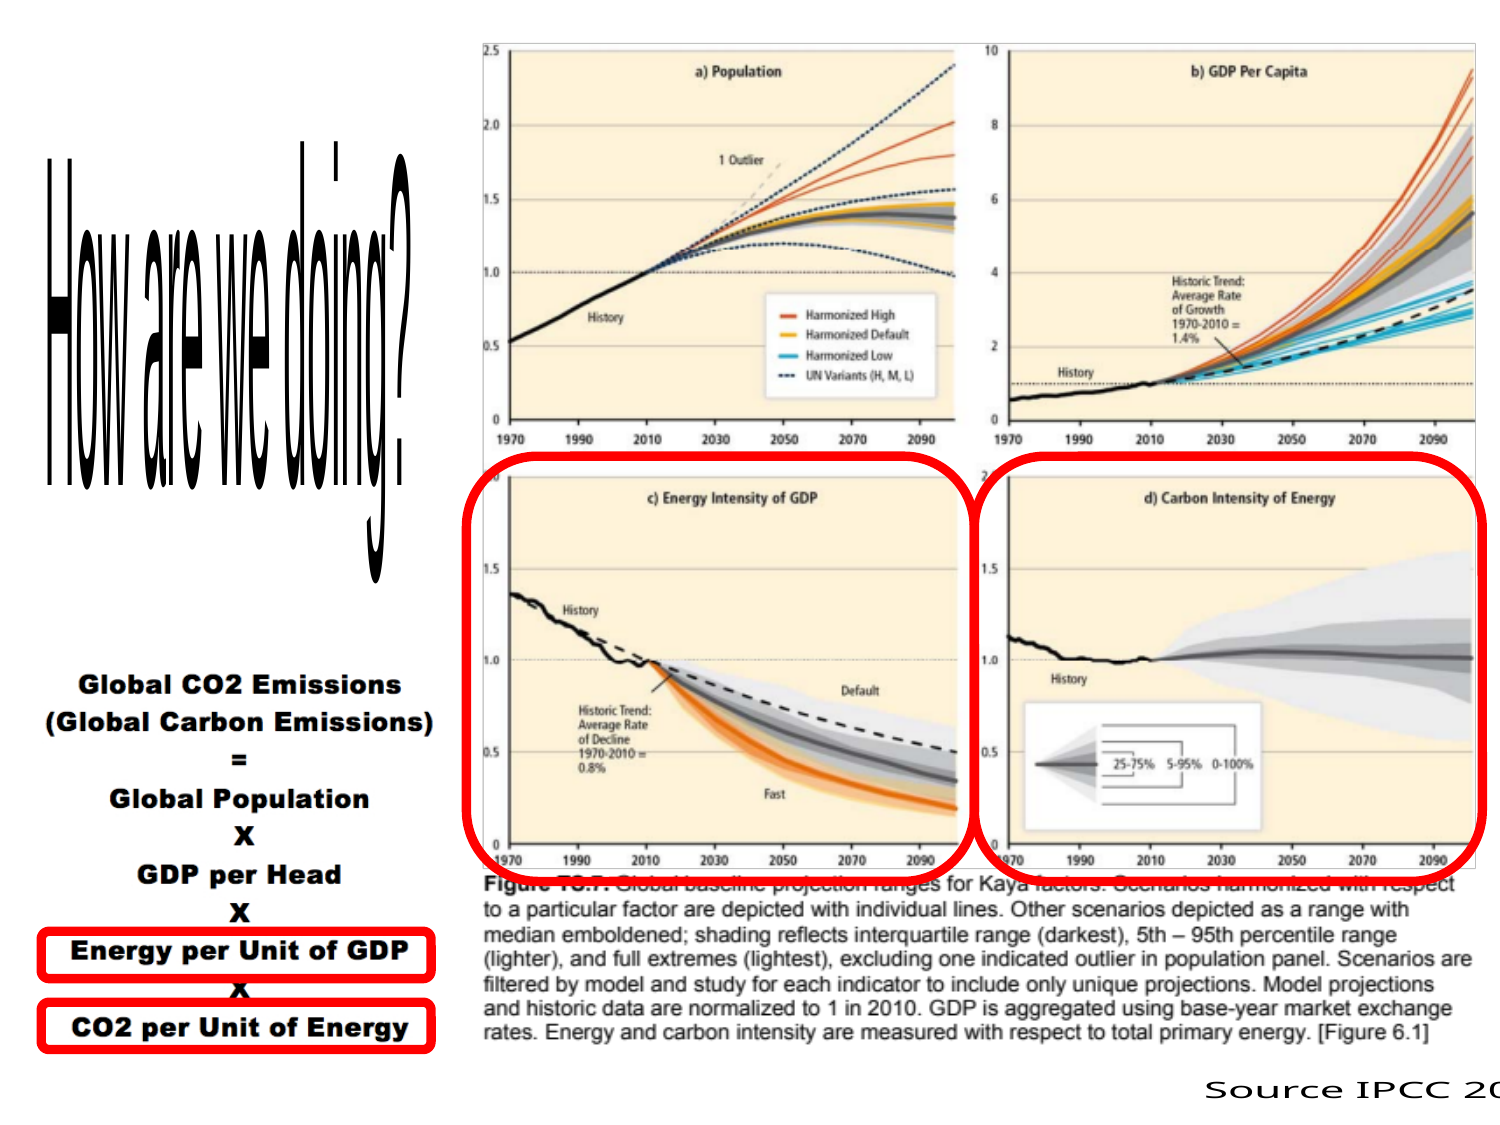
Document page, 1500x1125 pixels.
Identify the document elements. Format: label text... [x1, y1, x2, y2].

picture [472, 461, 969, 876]
picture [5, 30, 1498, 1083]
text_box Source IPCC 2013 [1189, 1067, 1500, 1113]
title How are we doing? [29, 19, 429, 593]
picture [980, 461, 1477, 876]
